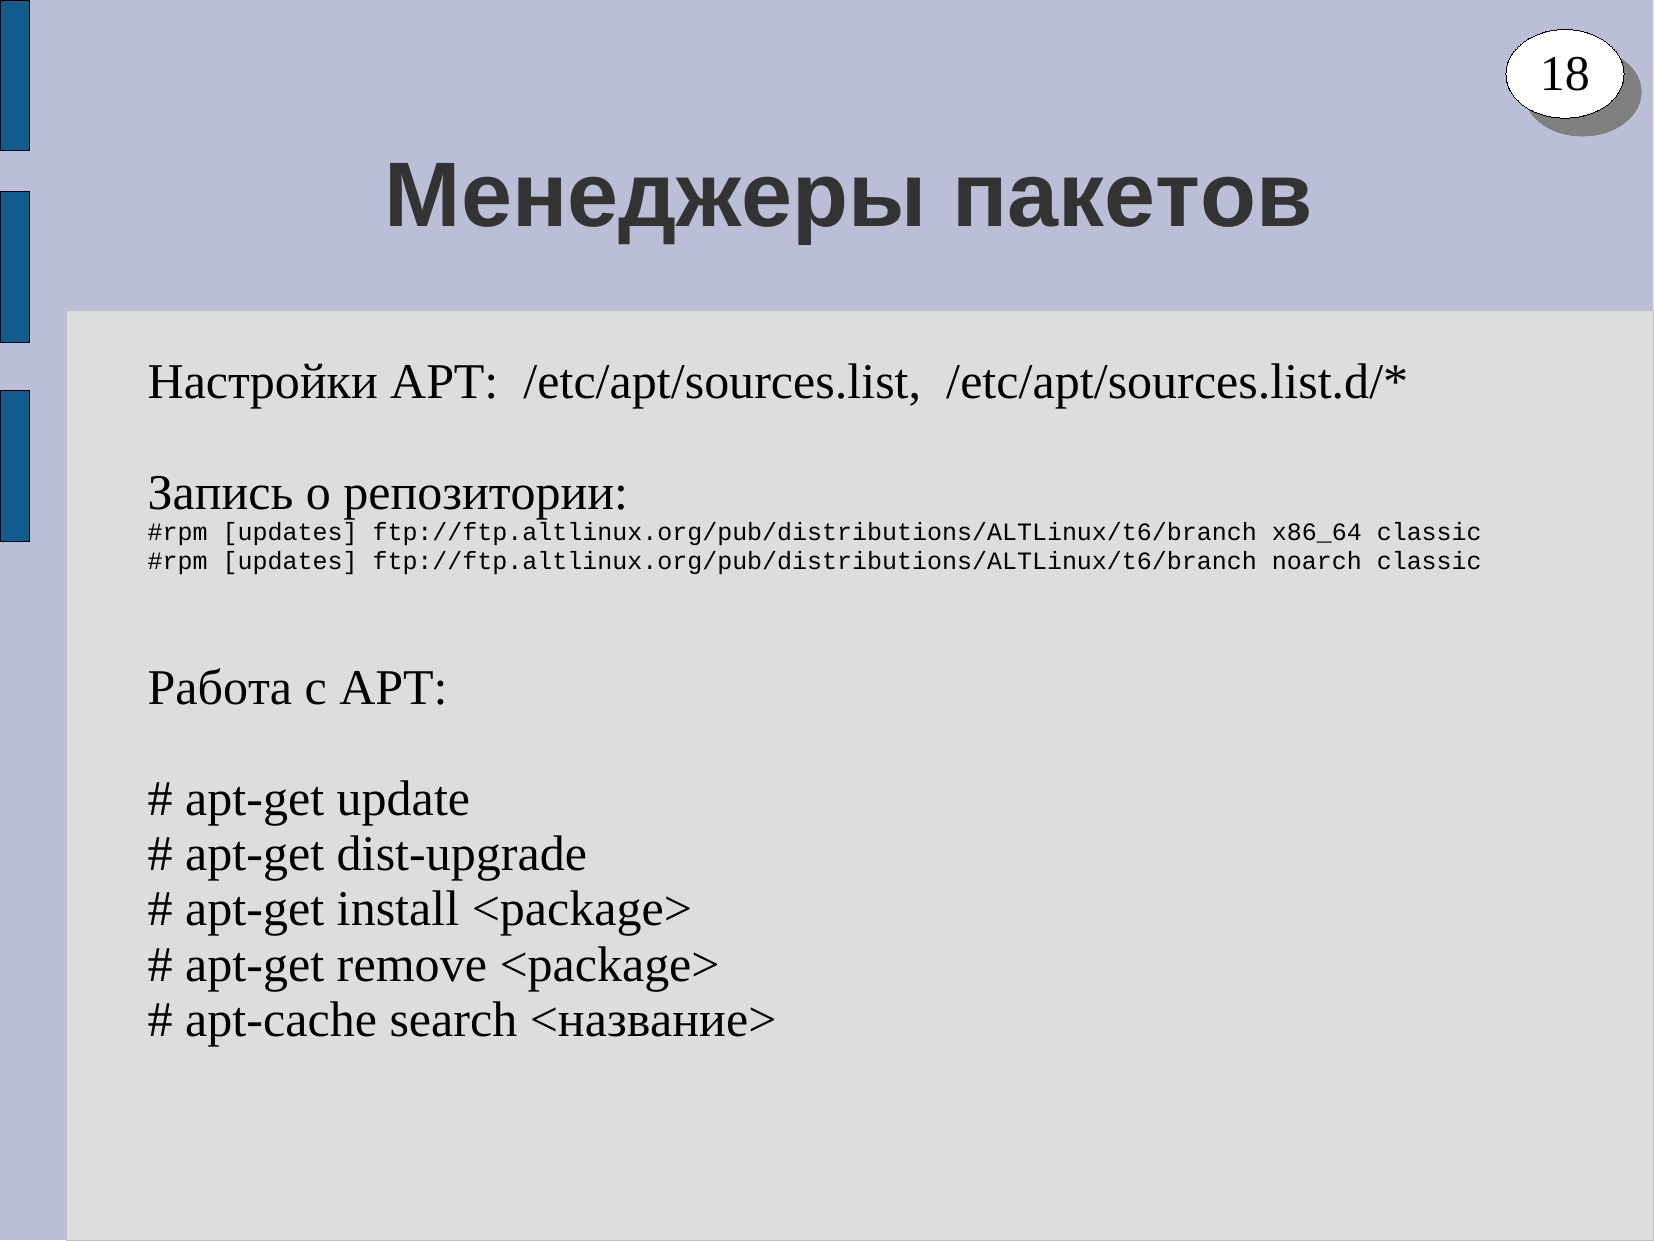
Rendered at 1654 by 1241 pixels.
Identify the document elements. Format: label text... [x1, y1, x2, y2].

text_box Настройки APT: /etc/apt/sources.list, /etc/apt/sources.list.d/* Запись о репозитории: #rpm [updates] ftp://ftp.altlinux.org/pub/distributions/ALTLinux/t6/branch x86_64 classic #rpm [updates] ftp://ftp.altlinux.org/pub/distributions/ALTLinux/t6/branch noarch classic Работа с APT: # apt-get update # apt-get dist-upgrade # apt-get install <package> # apt-get remove <package> # apt-cache search <название> [147, 354, 1483, 1103]
title Менеджеры пакетов [121, 91, 1534, 299]
text_box 18 [1505, 29, 1625, 119]
